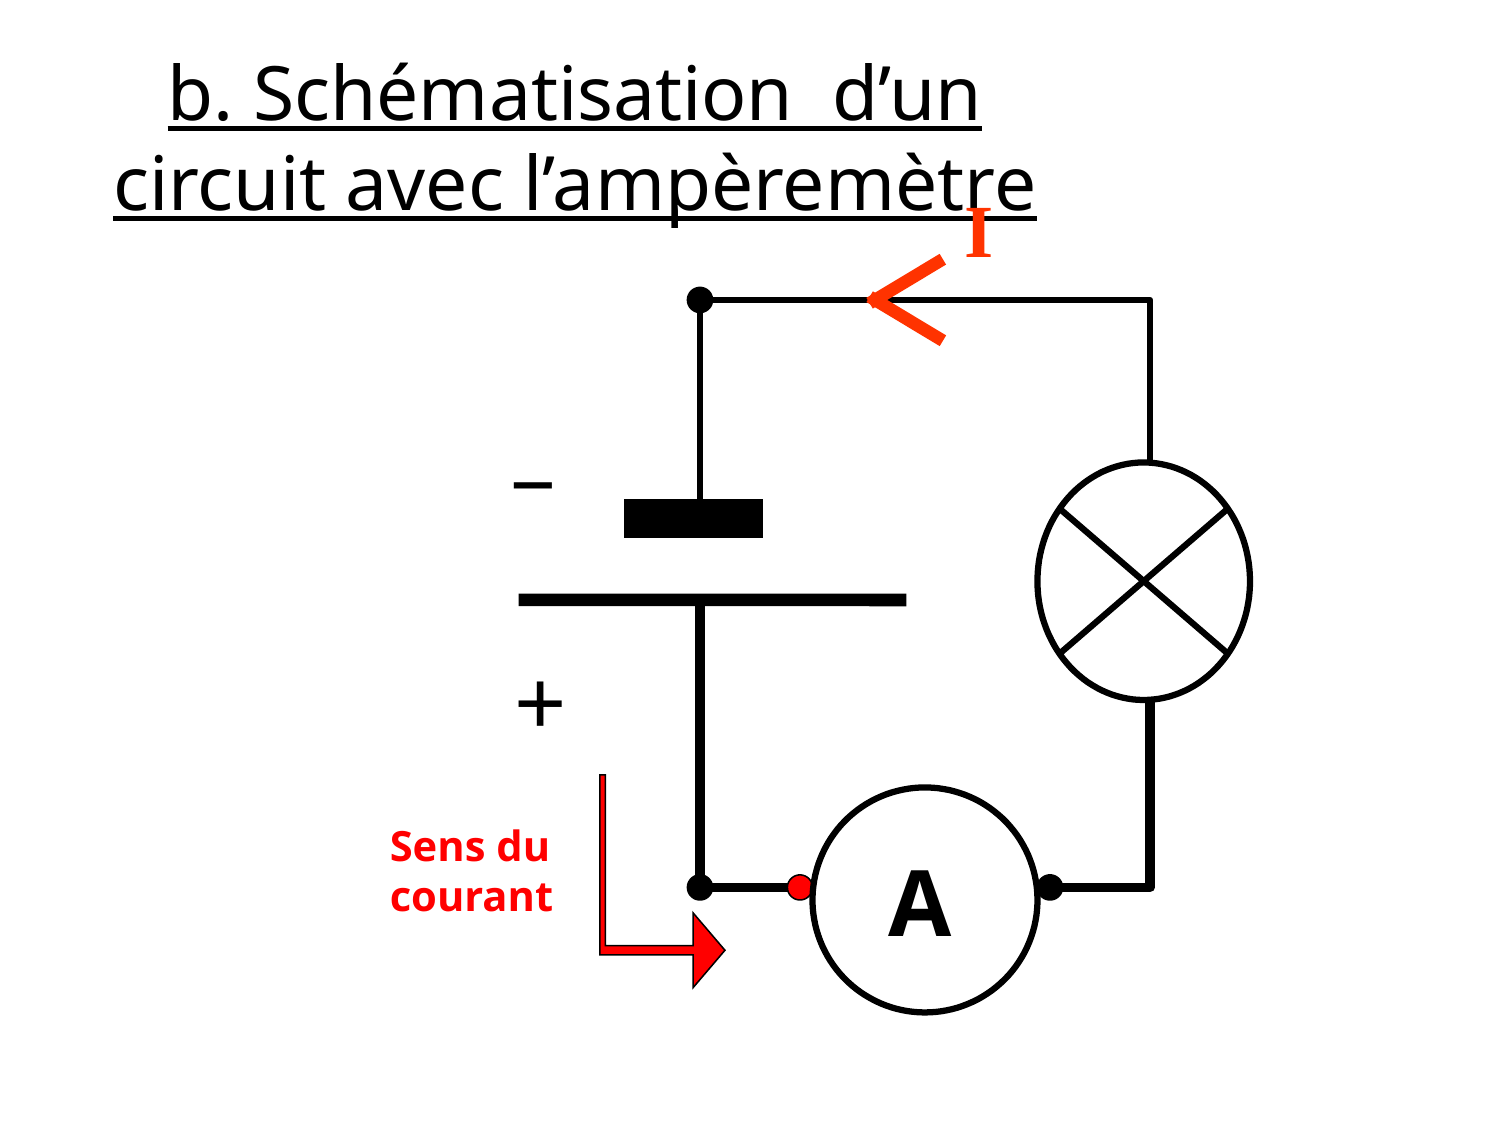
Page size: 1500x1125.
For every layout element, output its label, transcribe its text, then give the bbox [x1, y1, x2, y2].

text_box + [499, 637, 663, 763]
text_box A [849, 837, 1013, 963]
text_box I [950, 174, 1013, 281]
text_box [1150, 511, 1251, 651]
text_box [687, 287, 713, 313]
text_box Sens du courant [374, 812, 576, 928]
text_box [1037, 512, 1137, 650]
text_box [787, 787, 1063, 1013]
text_box [1062, 462, 1226, 576]
text_box b. Schématisation d’un circuit avec l’ampèremètre [50, 37, 1101, 233]
text_box [599, 774, 725, 988]
text_box [687, 874, 713, 900]
text_box _ [500, 374, 638, 501]
text_box [624, 499, 763, 538]
text_box [1061, 586, 1226, 700]
